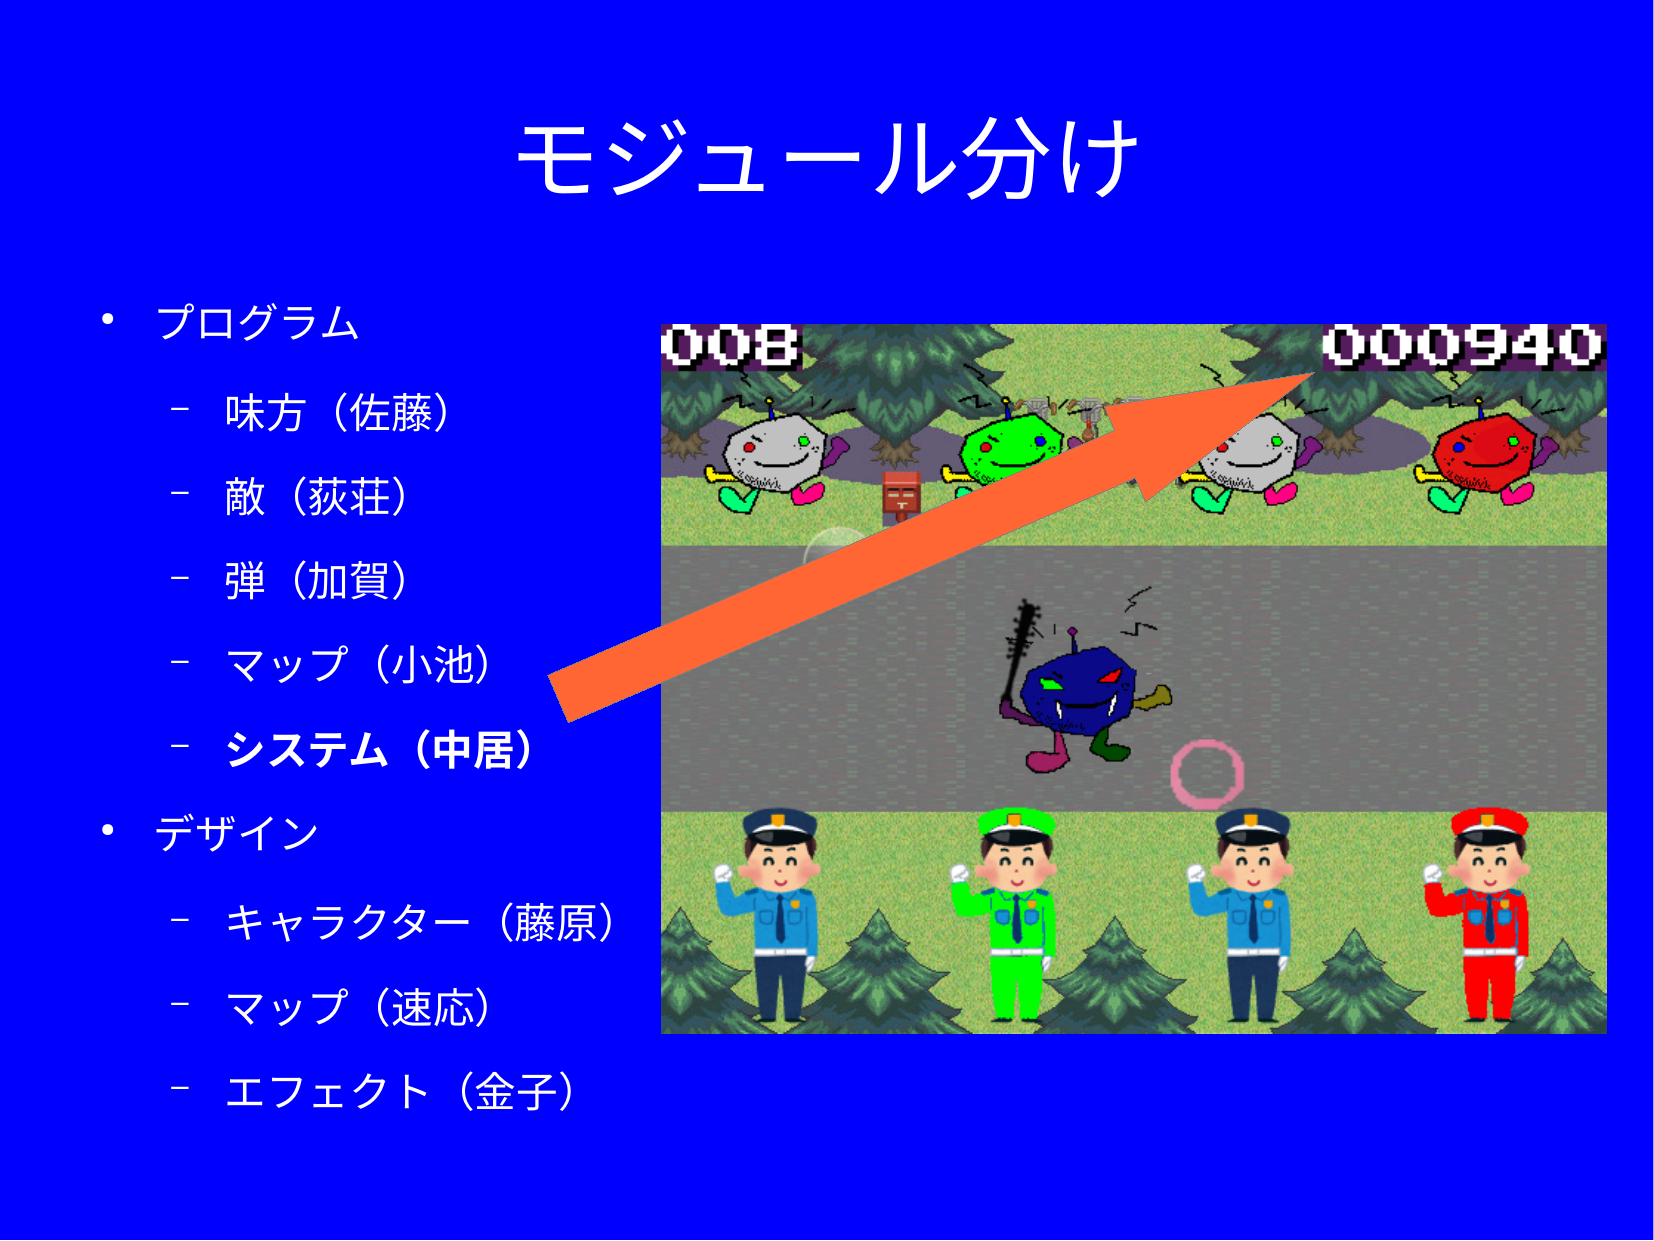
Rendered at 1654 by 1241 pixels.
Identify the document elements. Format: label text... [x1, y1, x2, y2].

title モジュール分け [82, 49, 1571, 257]
text_box [547, 372, 1315, 723]
picture [661, 324, 1607, 1034]
list プログラム 味方（佐藤） 敵（荻荘） 弾（加賀） マップ（小池） システム（中居） デザイン キャラクター（藤原） マップ（速応） エフェクト（金子） [82, 290, 793, 1134]
